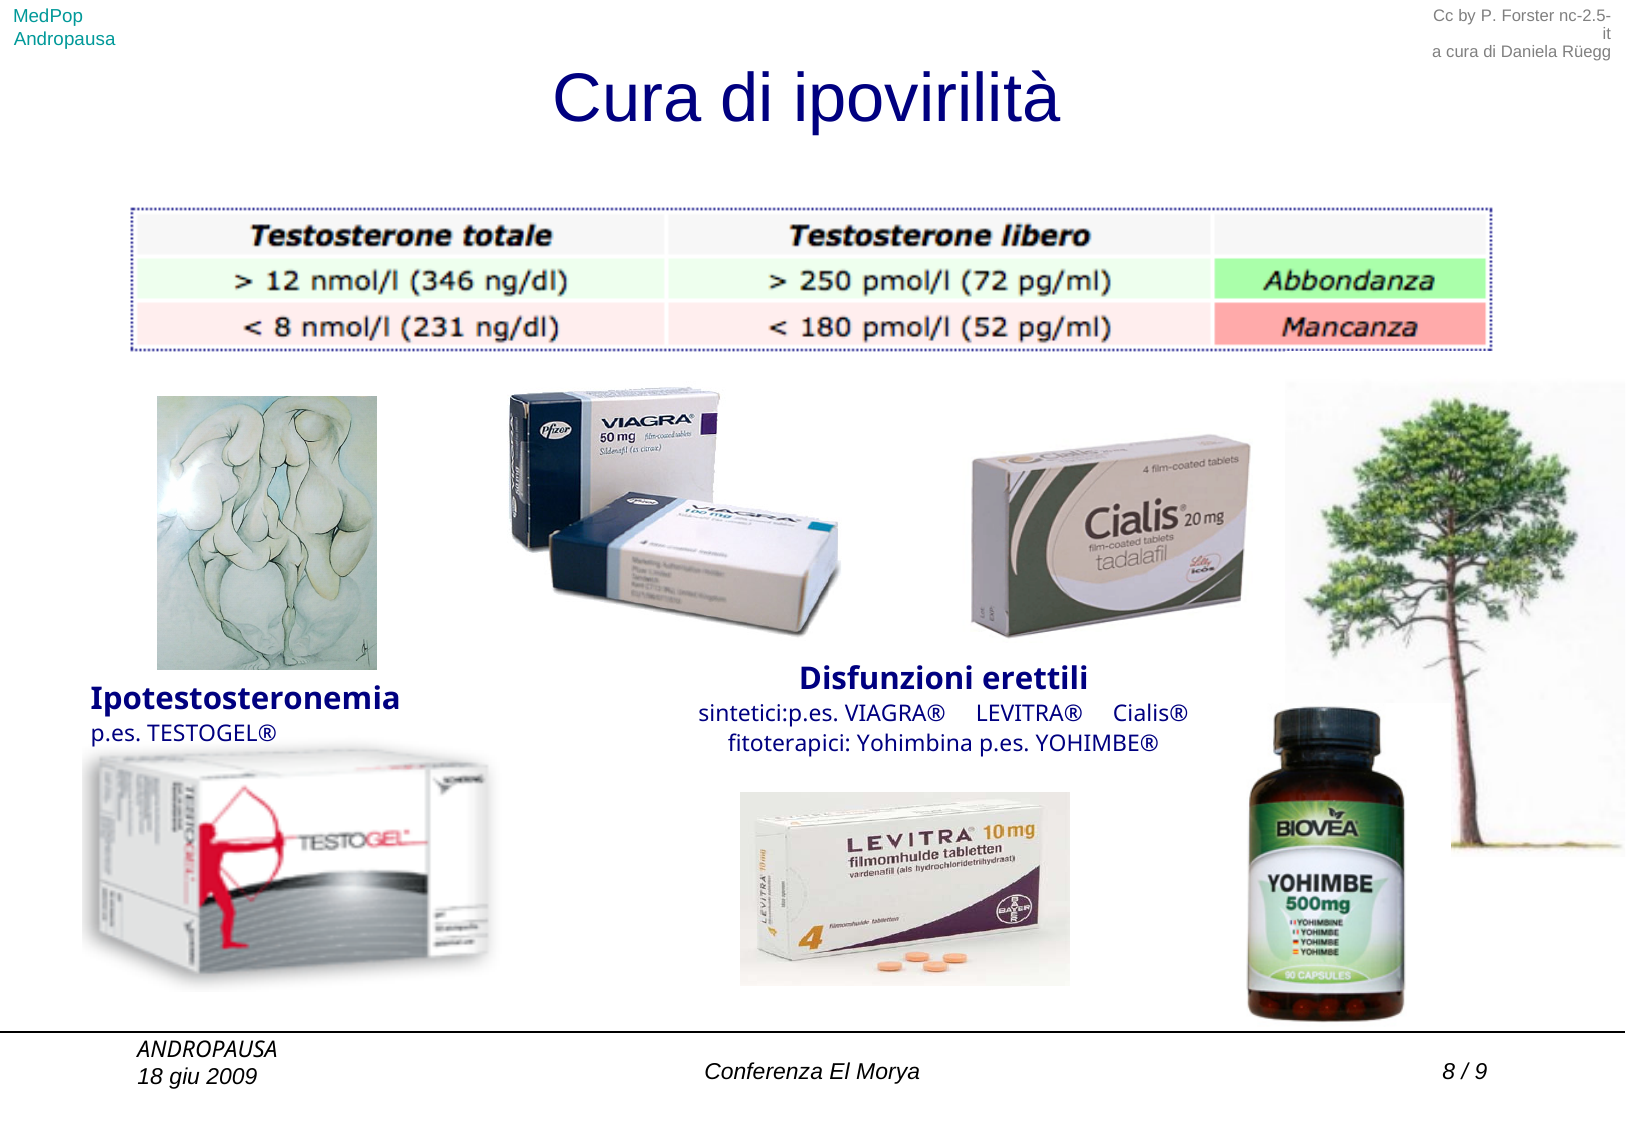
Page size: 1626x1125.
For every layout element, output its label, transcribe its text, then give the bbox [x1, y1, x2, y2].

text_box Disfunzioni erettili sintetici:p.es. VIAGRA® LEVITRA® Cialis® fitoterapici: Yohimbina p.es. YOHIMBE® [656, 649, 1232, 751]
picture [957, 428, 1259, 643]
picture [125, 198, 1626, 1027]
picture [492, 374, 849, 643]
picture [740, 792, 1070, 986]
text_box Conferenza El Morya [555, 1025, 1070, 1101]
title Cura di ipovirilità [115, 57, 1498, 138]
text_box ANDROPAUSA 18 giu 2009 [121, 1025, 461, 1101]
text_box Ipotestosteronemia p.es. TESTOGEL® [77, 669, 493, 745]
text_box Andropausa [0, 22, 130, 57]
picture [157, 396, 377, 670]
picture [82, 723, 502, 992]
text_box 3 / 9 [1164, 1025, 1504, 1101]
